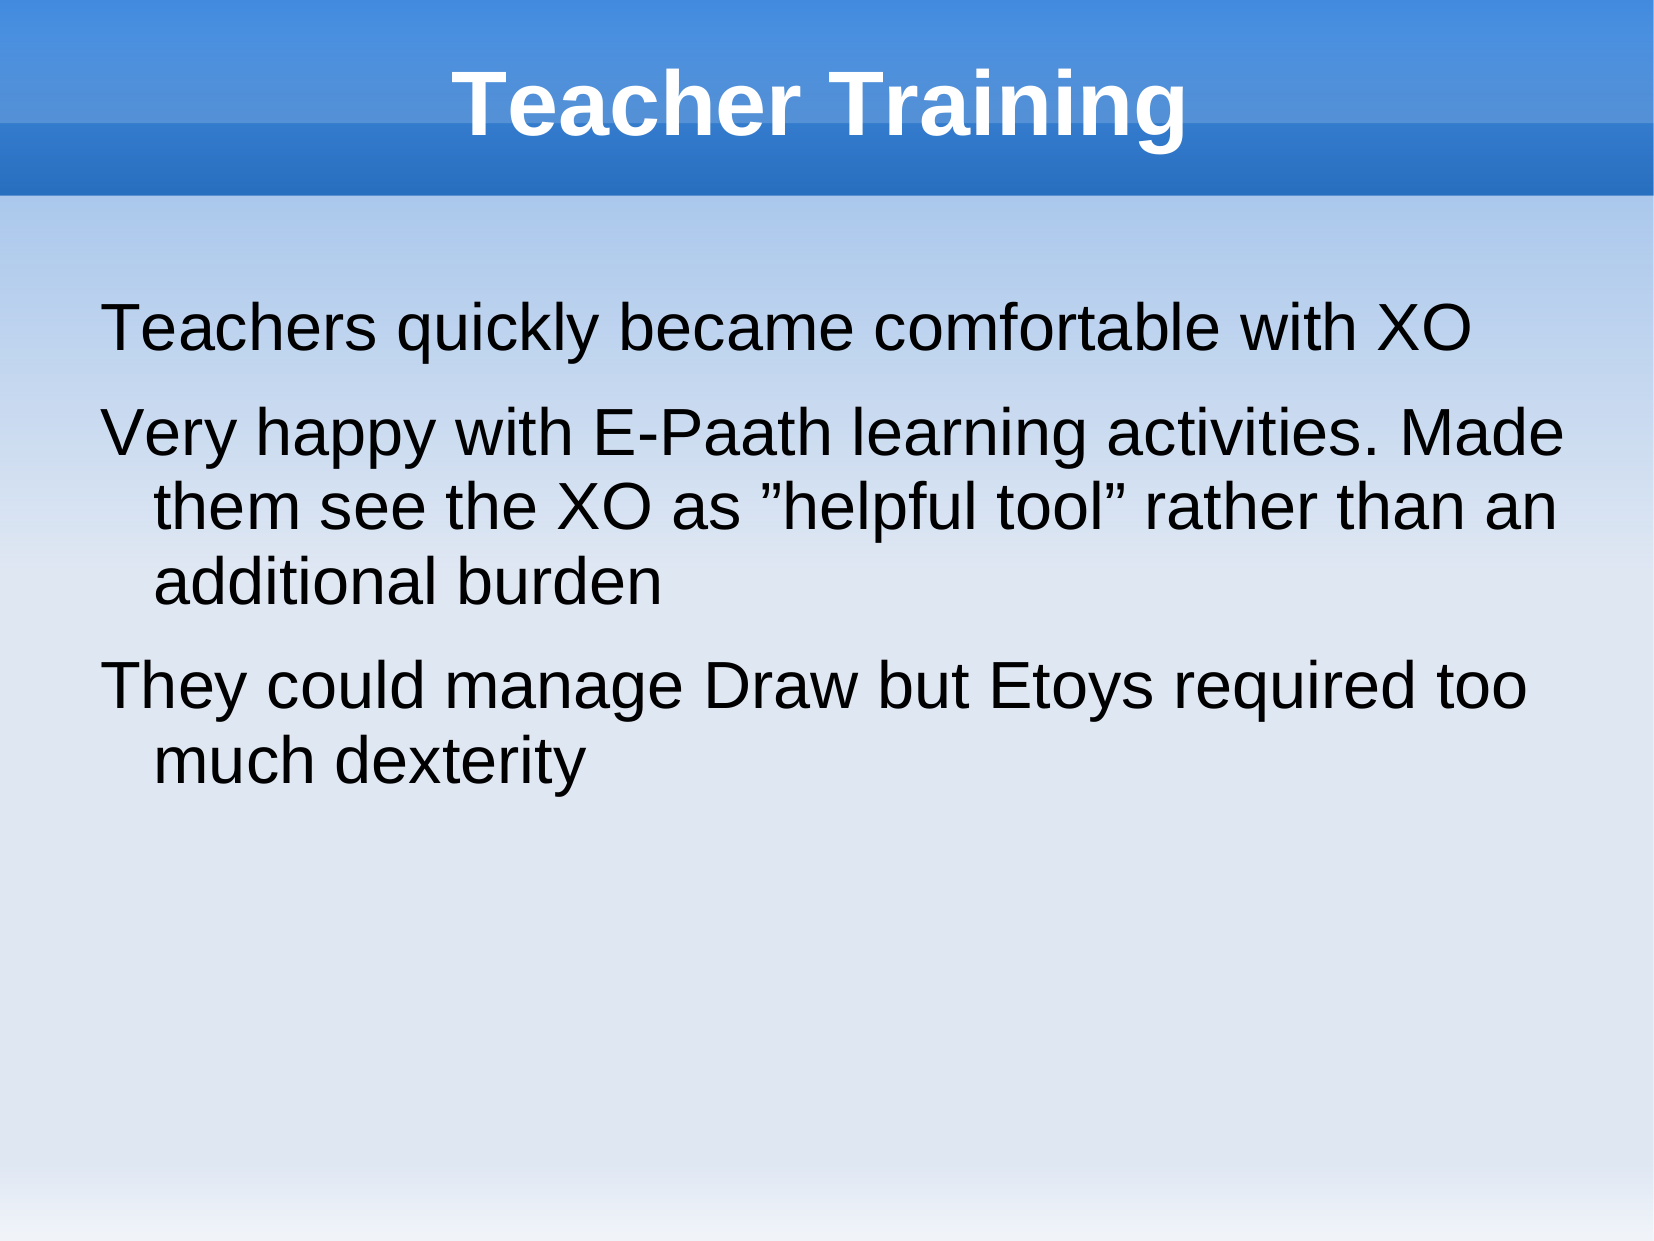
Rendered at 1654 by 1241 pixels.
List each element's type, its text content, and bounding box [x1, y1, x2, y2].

list Teachers quickly became comfortable with XO Very happy with E-Paath learning activities. Made them see the XO as ”helpful tool” rather than an additional burden They could manage Draw but Etoys required too much dexterity [82, 290, 1571, 1094]
picture [0, 0, 1654, 1241]
title Teacher Training [76, 7, 1565, 200]
